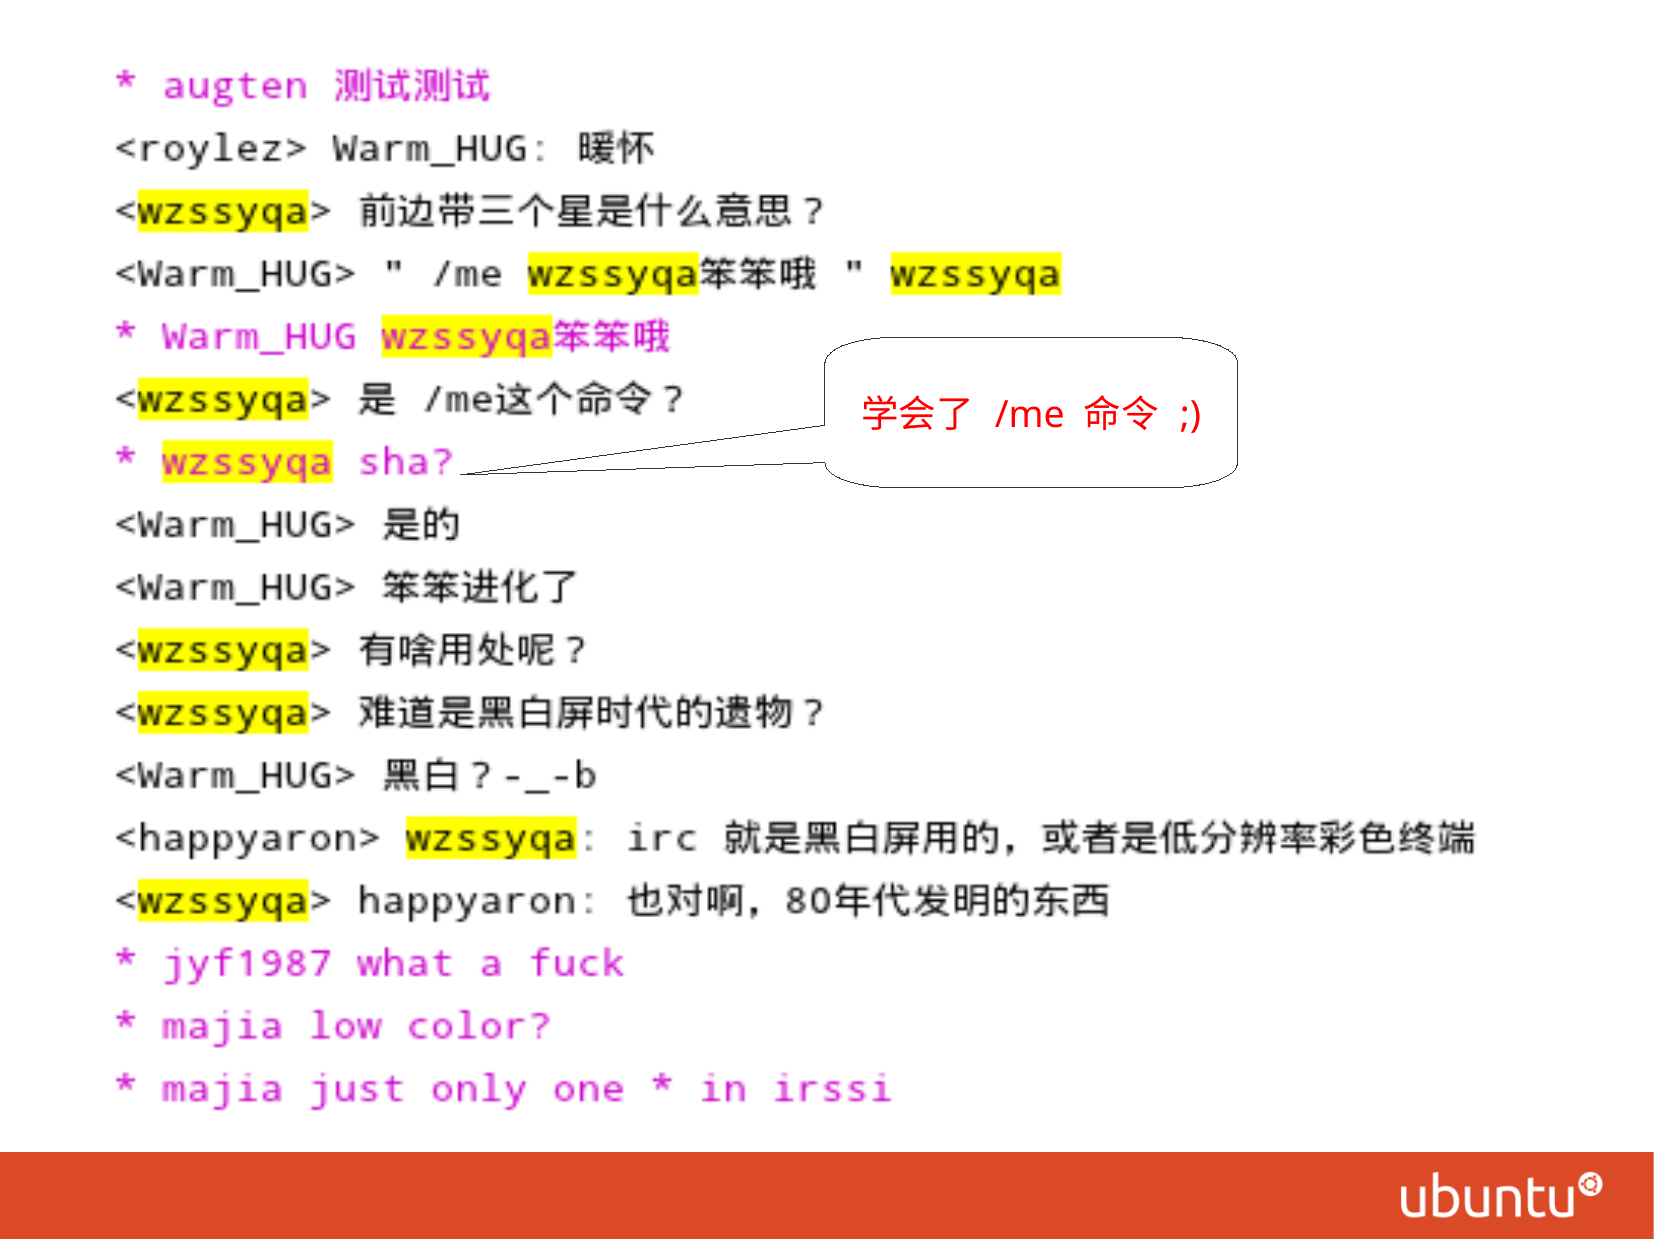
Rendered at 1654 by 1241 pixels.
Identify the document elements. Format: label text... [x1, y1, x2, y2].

picture [75, 45, 1651, 1126]
picture [0, 1152, 1654, 1239]
text_box 学会了 /me 命令 ;) [460, 337, 1238, 488]
